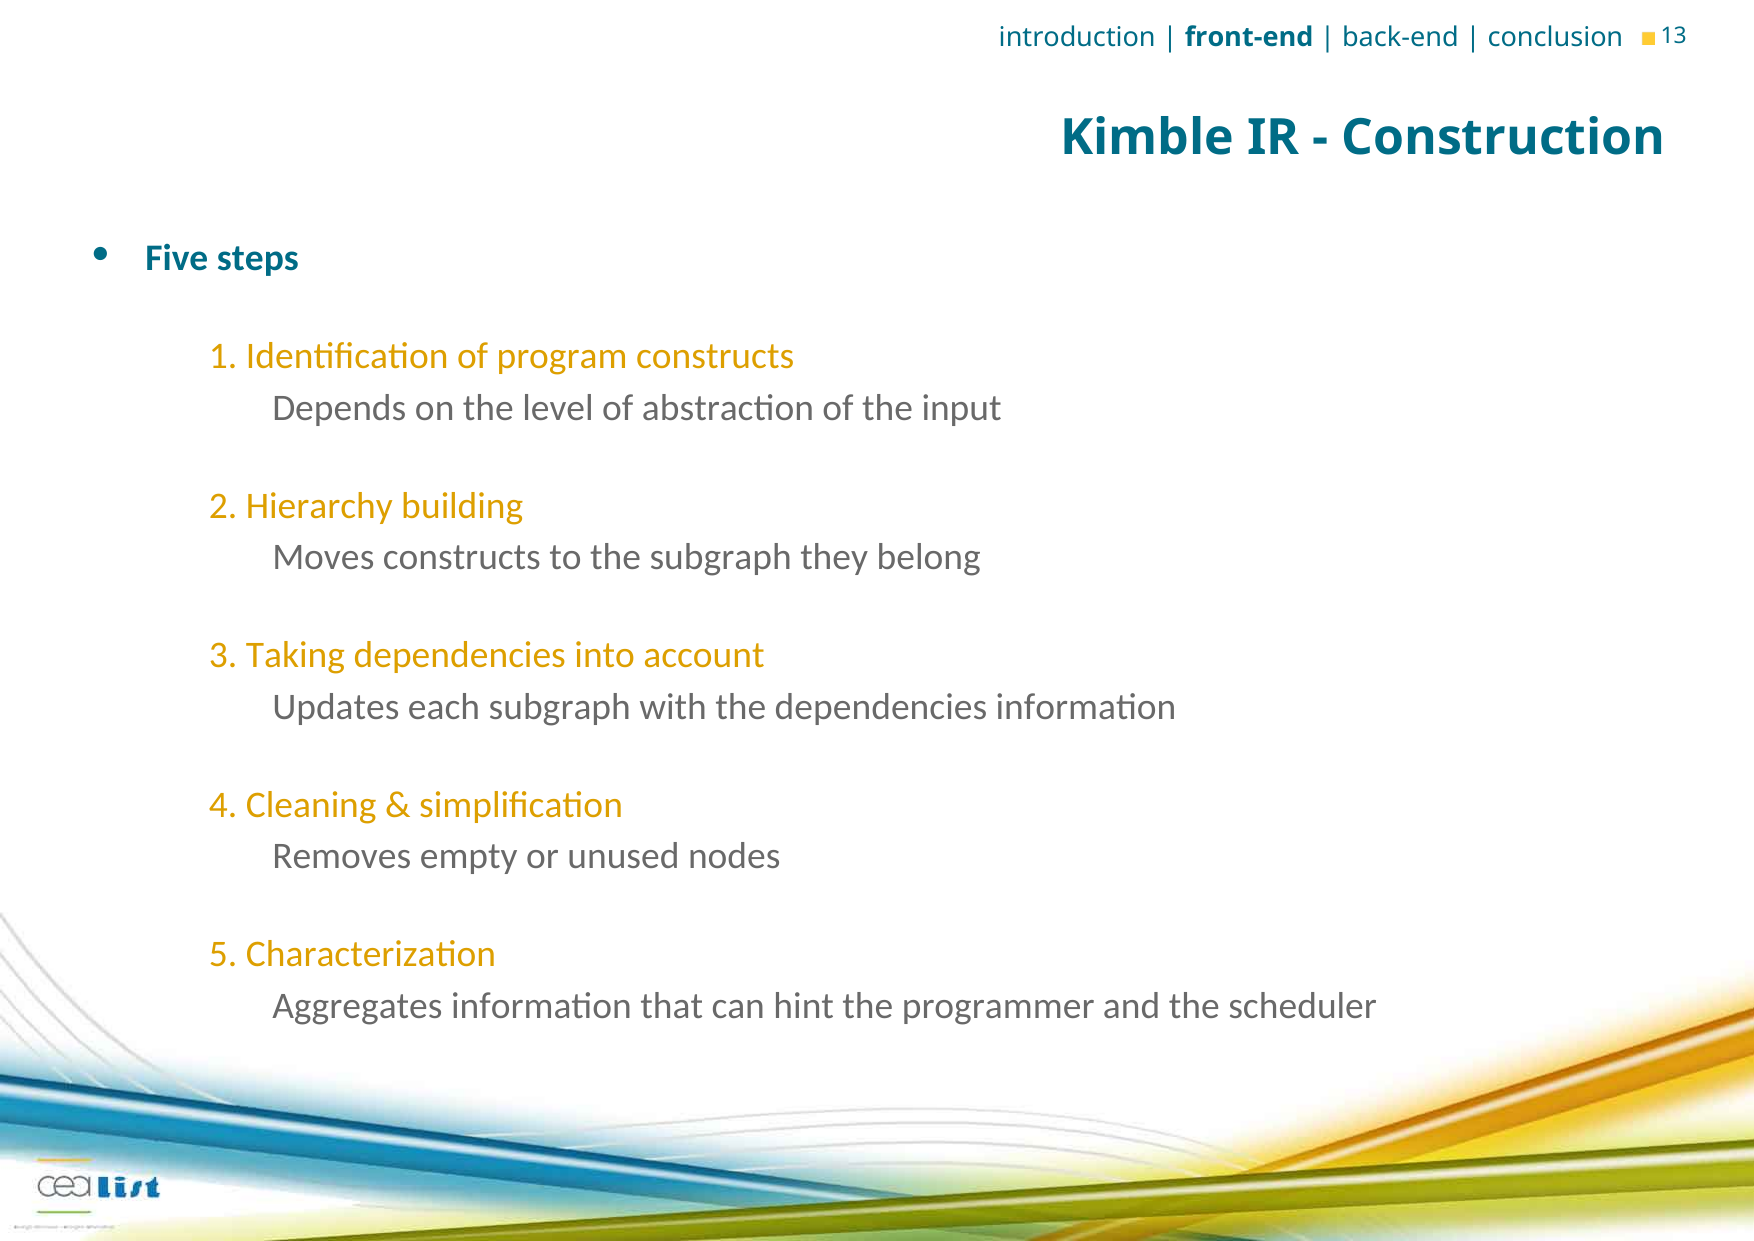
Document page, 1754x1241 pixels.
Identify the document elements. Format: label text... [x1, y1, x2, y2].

title Kimble IR - Construction [72, 86, 1682, 183]
picture [0, 0, 1754, 1241]
title introduction | front-end | back-end | conclusion [404, 11, 1640, 61]
text_box <number> [1640, 12, 1704, 60]
list Five steps 1. Identification of program constructs Depends on the level of abstraction of the input 2. Hierarchy building Moves constructs to the subgraph they belong 3. Taking dependencies into account Updates each subgraph with the dependencies information 4. Cleaning & simplification Removes empty or unused nodes 5. Characterization Aggregates information that can hint the programmer and the scheduler [75, 225, 1685, 1037]
